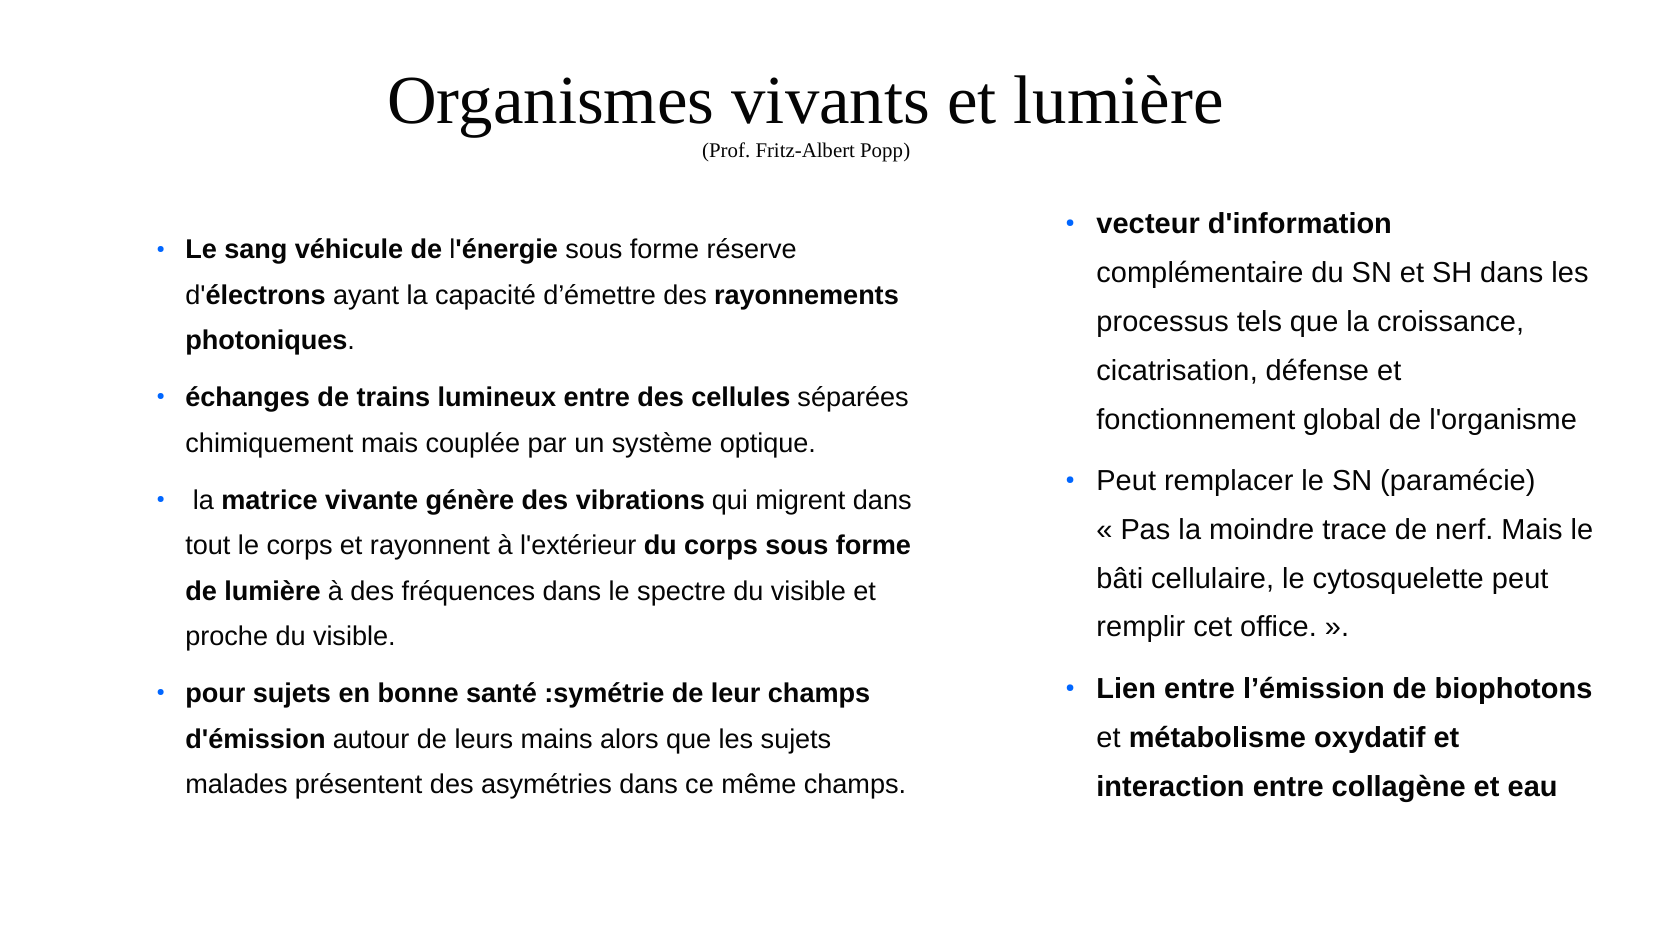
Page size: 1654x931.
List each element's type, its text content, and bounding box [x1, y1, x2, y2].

list Le sang véhicule de l'énergie sous forme réserve d'électrons ayant la capacité d’émettre des rayonnements photoniques. échanges de trains lumineux entre des cellules séparées chimiquement mais couplée par un système optique. la matrice vivante génère des vibrations qui migrent dans tout le corps et rayonnent à l'extérieur du corps sous forme de lumière à des fréquences dans le spectre du visible et proche du visible. pour sujets en bonne santé :symétrie de leur champs d'émission autour de leurs mains alors que les sujets malades présentent des asymétries dans ce même champs. [47, 177, 915, 886]
title Organismes vivants et lumière (Prof. Fritz-Albert Popp) [141, 35, 1471, 189]
list vecteur d'information complémentaire du SN et SH dans les processus tels que la croissance, cicatrisation, défense et fonctionnement global de l'organisme Peut remplacer le SN (paramécie) « Pas la moindre trace de nerf. Mais le bâti cellulaire, le cytosquelette peut remplir cet office. ». Lien entre l’émission de biophotons et métabolisme oxydatif et interaction entre collagène et eau [946, 129, 1595, 886]
